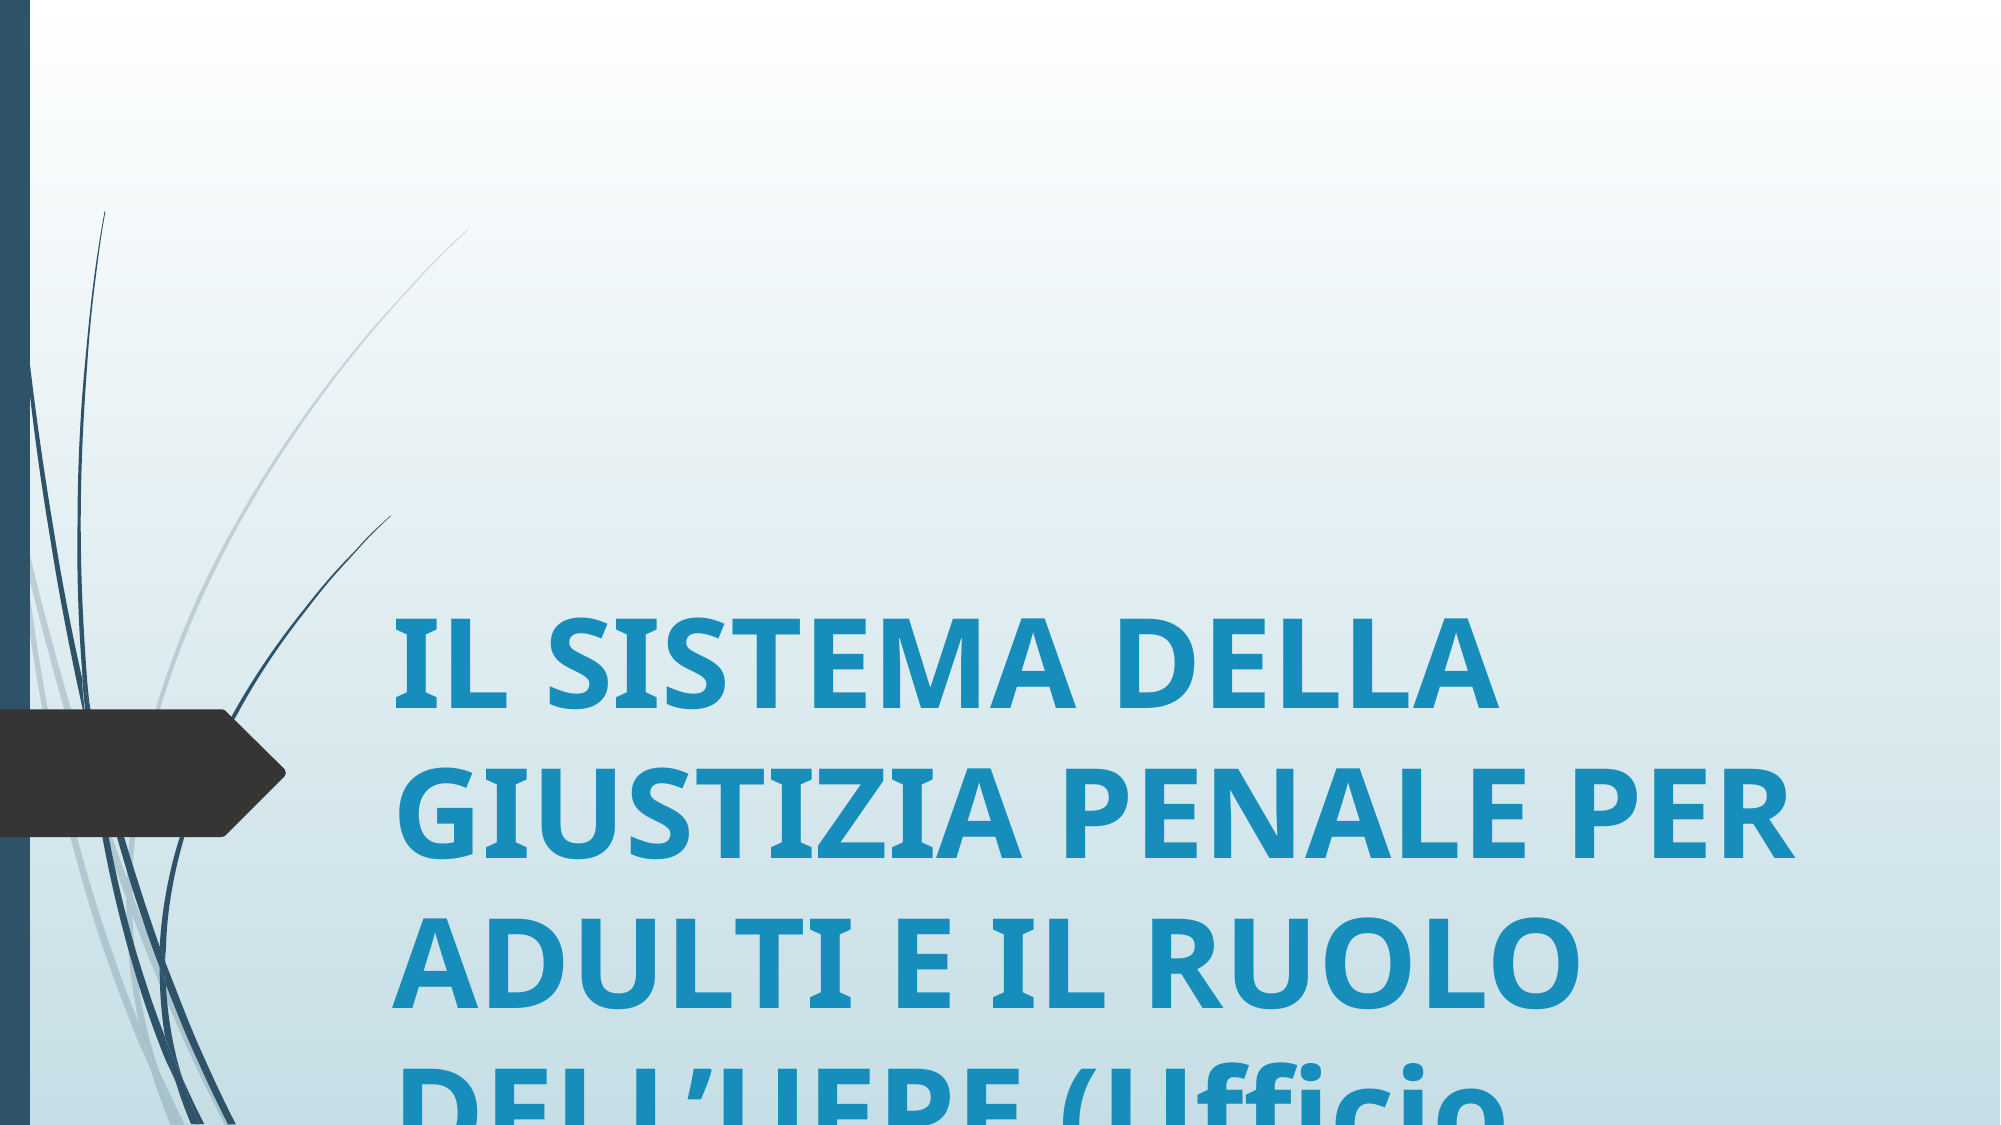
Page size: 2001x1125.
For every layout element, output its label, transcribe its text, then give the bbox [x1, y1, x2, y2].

title IL SISTEMA DELLA GIUSTIZIA PENALE PER ADULTI E IL RUOLO DELL’UEPE (Ufficio Esecuzione Penale Esterna) [377, 306, 1932, 1125]
